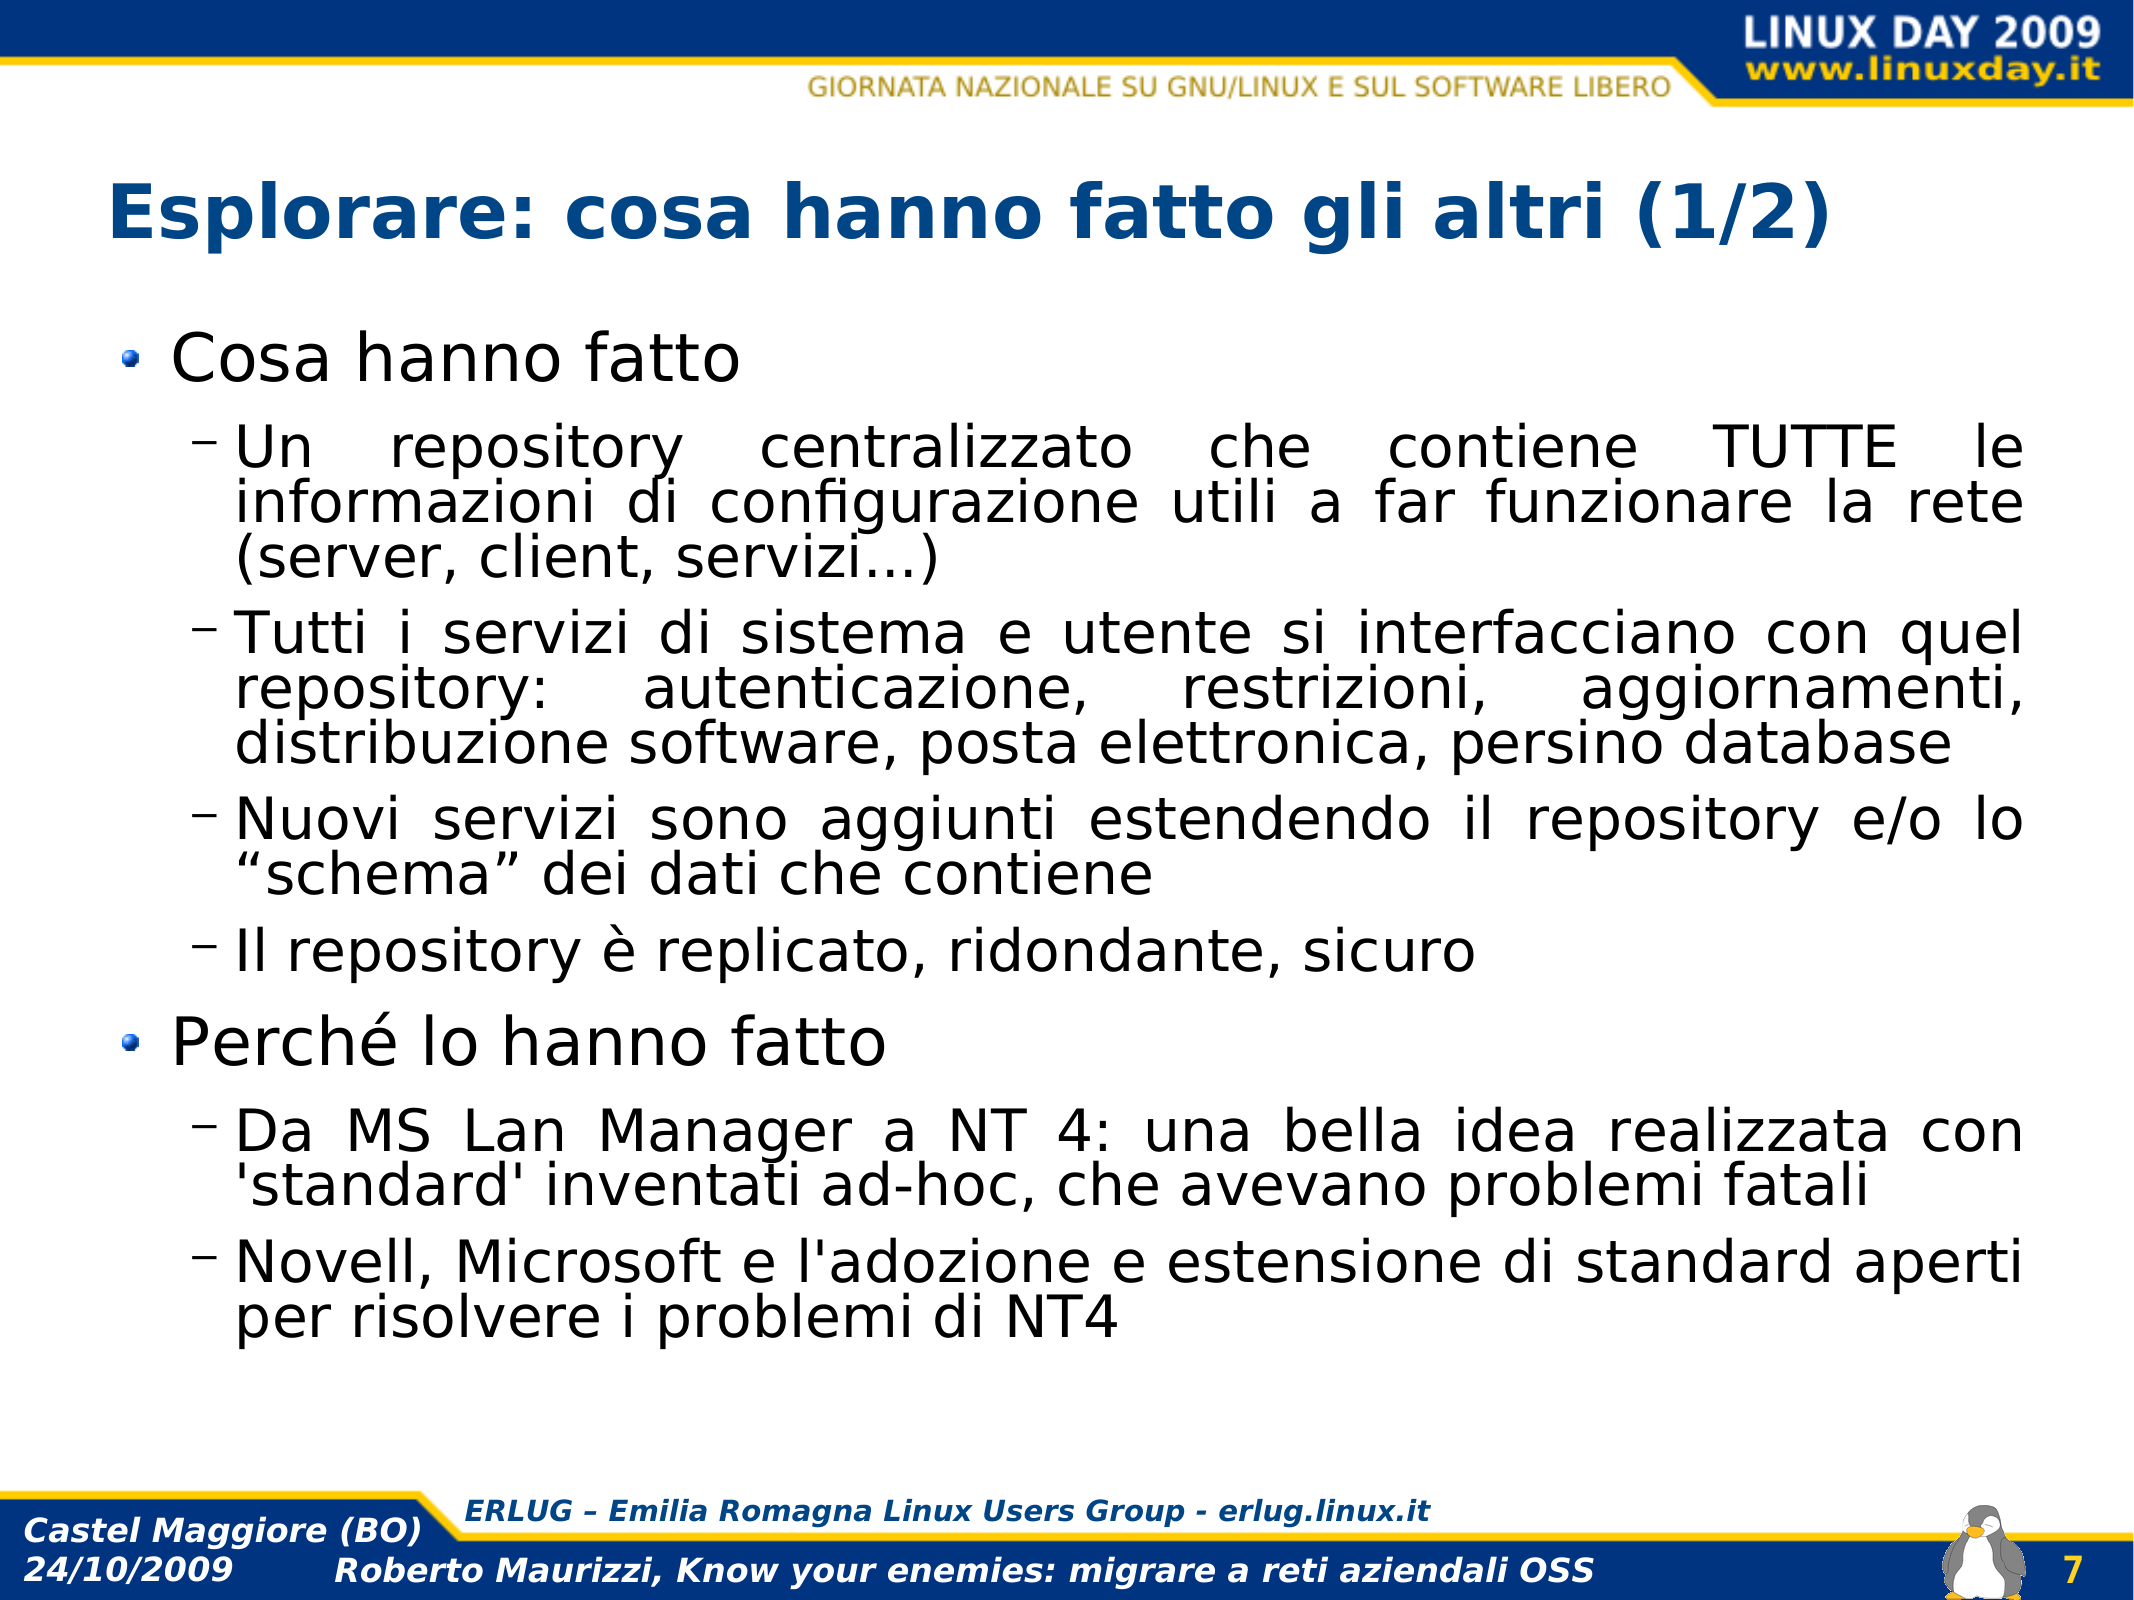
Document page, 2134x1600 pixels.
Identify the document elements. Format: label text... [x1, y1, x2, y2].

picture [0, 0, 2134, 1600]
list Cosa hanno fatto Un repository centralizzato che contiene TUTTE le informazioni di configurazione utili a far funzionare la rete (server, client, servizi...) Tutti i servizi di sistema e utente si interfacciano con quel repository: autenticazione, restrizioni, aggiornamenti, distribuzione software, posta elettronica, persino database Nuovi servizi sono aggiunti estendendo il repository e/o lo “schema” dei dati che contiene Il repository è replicato, ridondante, sicuro Perché lo hanno fatto Da MS Lan Manager a NT 4: una bella idea realizzata con 'standard' inventati ad-hoc, che avevano problemi fatali Novell, Microsoft e l'adozione e estensione di standard aperti per risolvere i problemi di NT4 [106, 319, 2027, 1404]
title Esplorare: cosa hanno fatto gli altri (1/2) [106, 159, 2080, 267]
